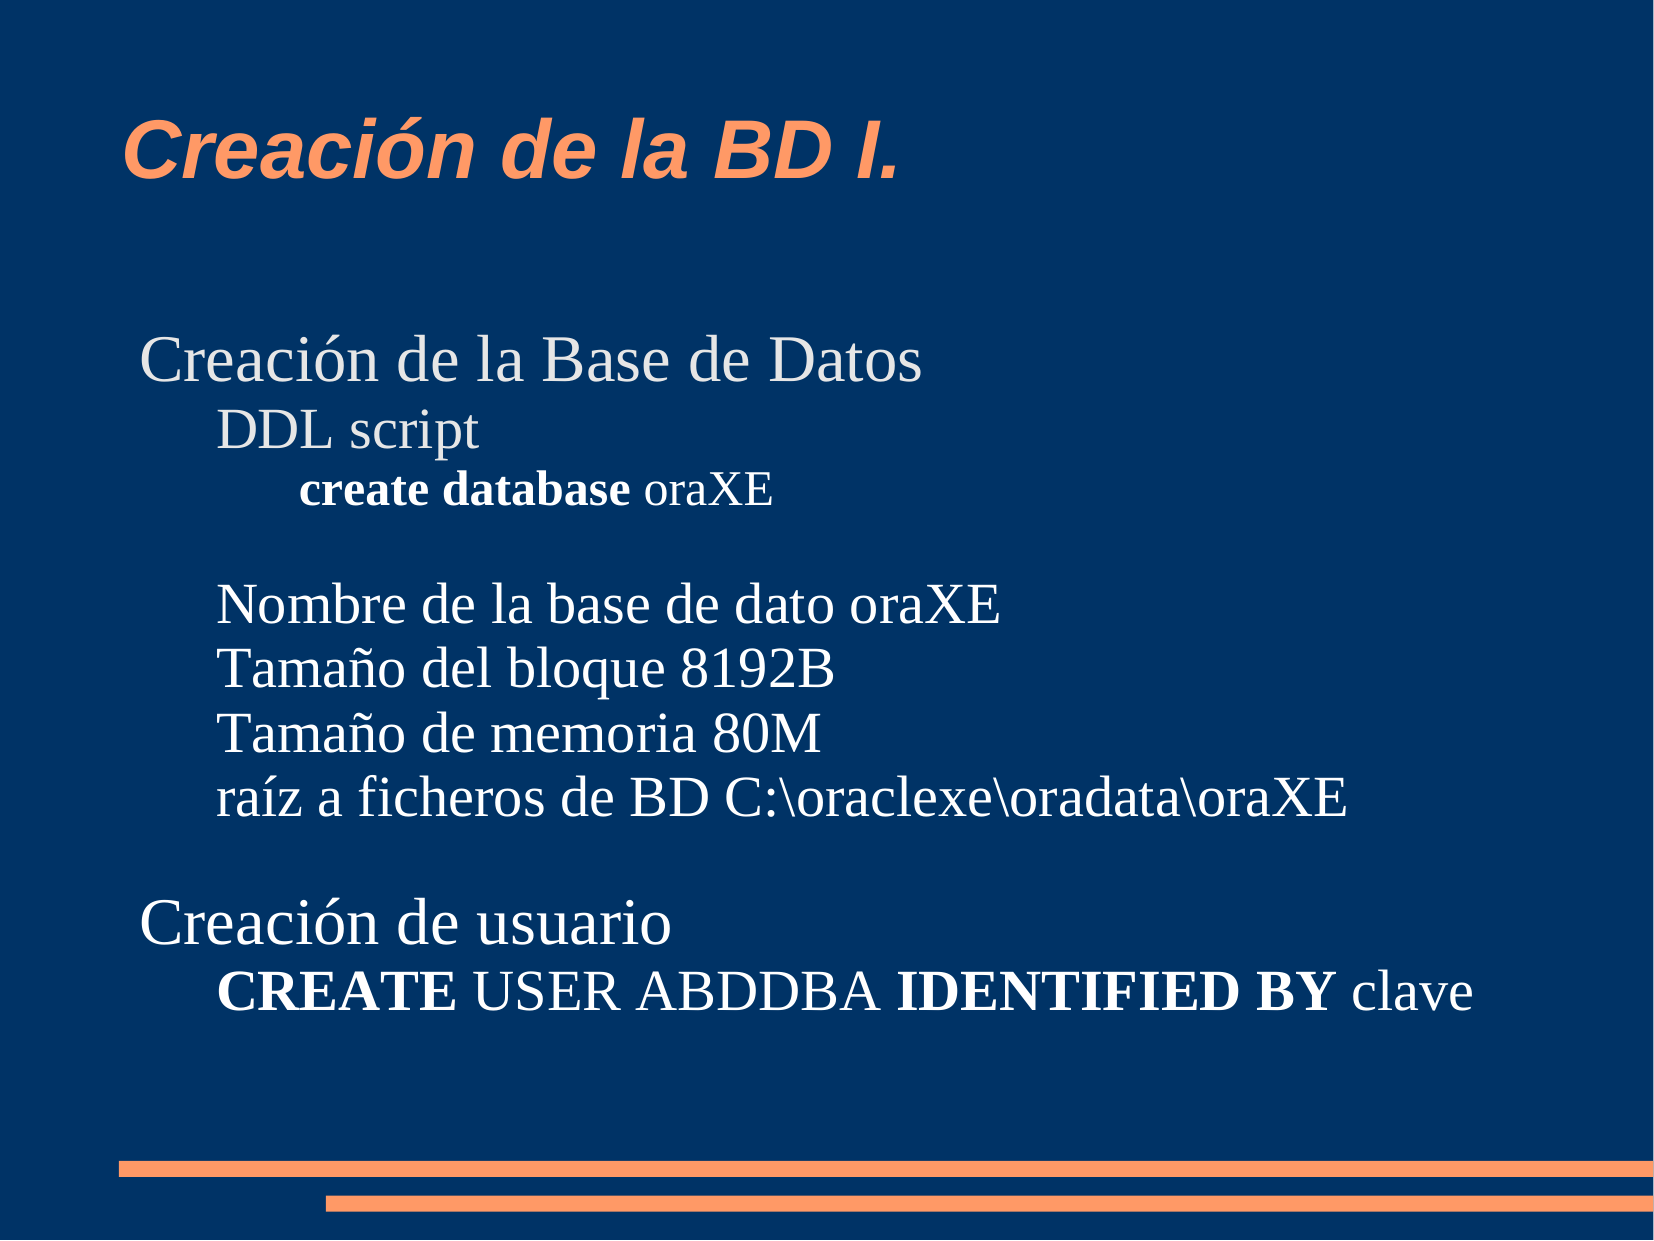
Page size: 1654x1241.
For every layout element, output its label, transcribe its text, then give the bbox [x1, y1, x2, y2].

title Creación de la BD I. [121, 46, 1534, 254]
list Creación de la Base de Datos DDL script create database oraXE Nombre de la base de dato oraXE Tamaño del bloque 8192B Tamaño de memoria 80M raíz a ficheros de BD C:\oraclexe\oradata\oraXE Creación de usuario CREATE USER ABDDBA IDENTIFIED BY clave [121, 322, 1561, 1133]
